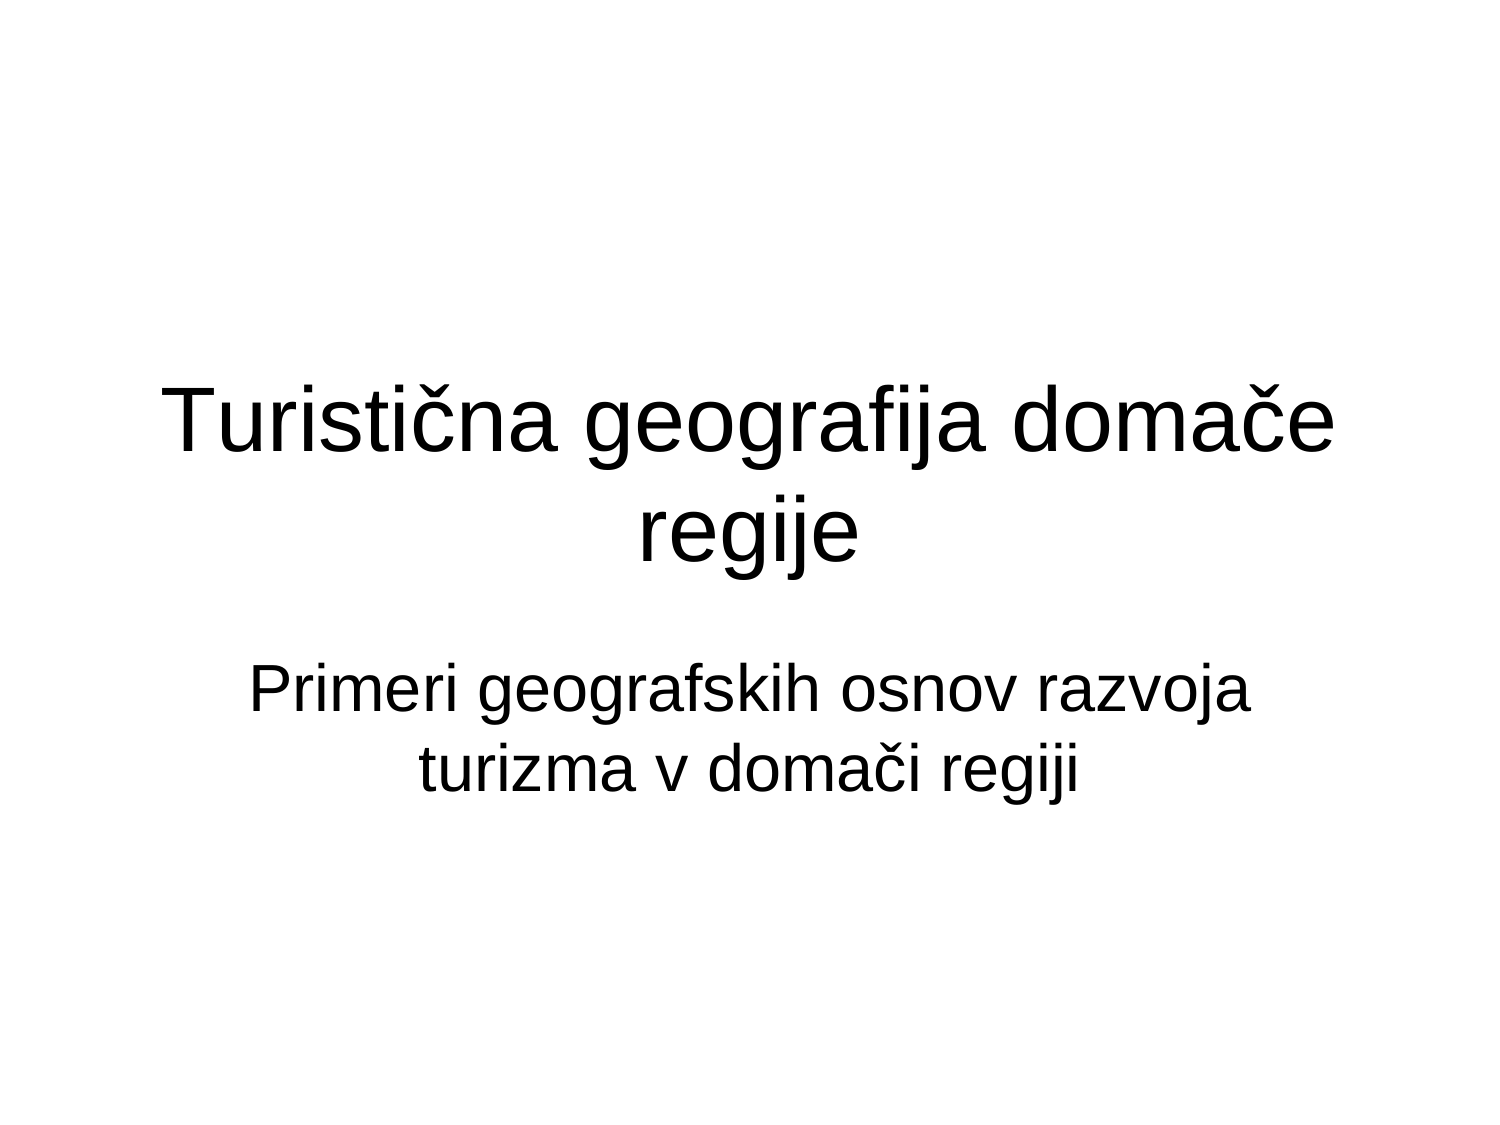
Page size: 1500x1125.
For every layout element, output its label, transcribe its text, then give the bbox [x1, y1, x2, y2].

title Turistična geografija domače regije [112, 349, 1388, 591]
subtitle Primeri geografskih osnov razvoja turizma v domači regiji [225, 637, 1276, 926]
